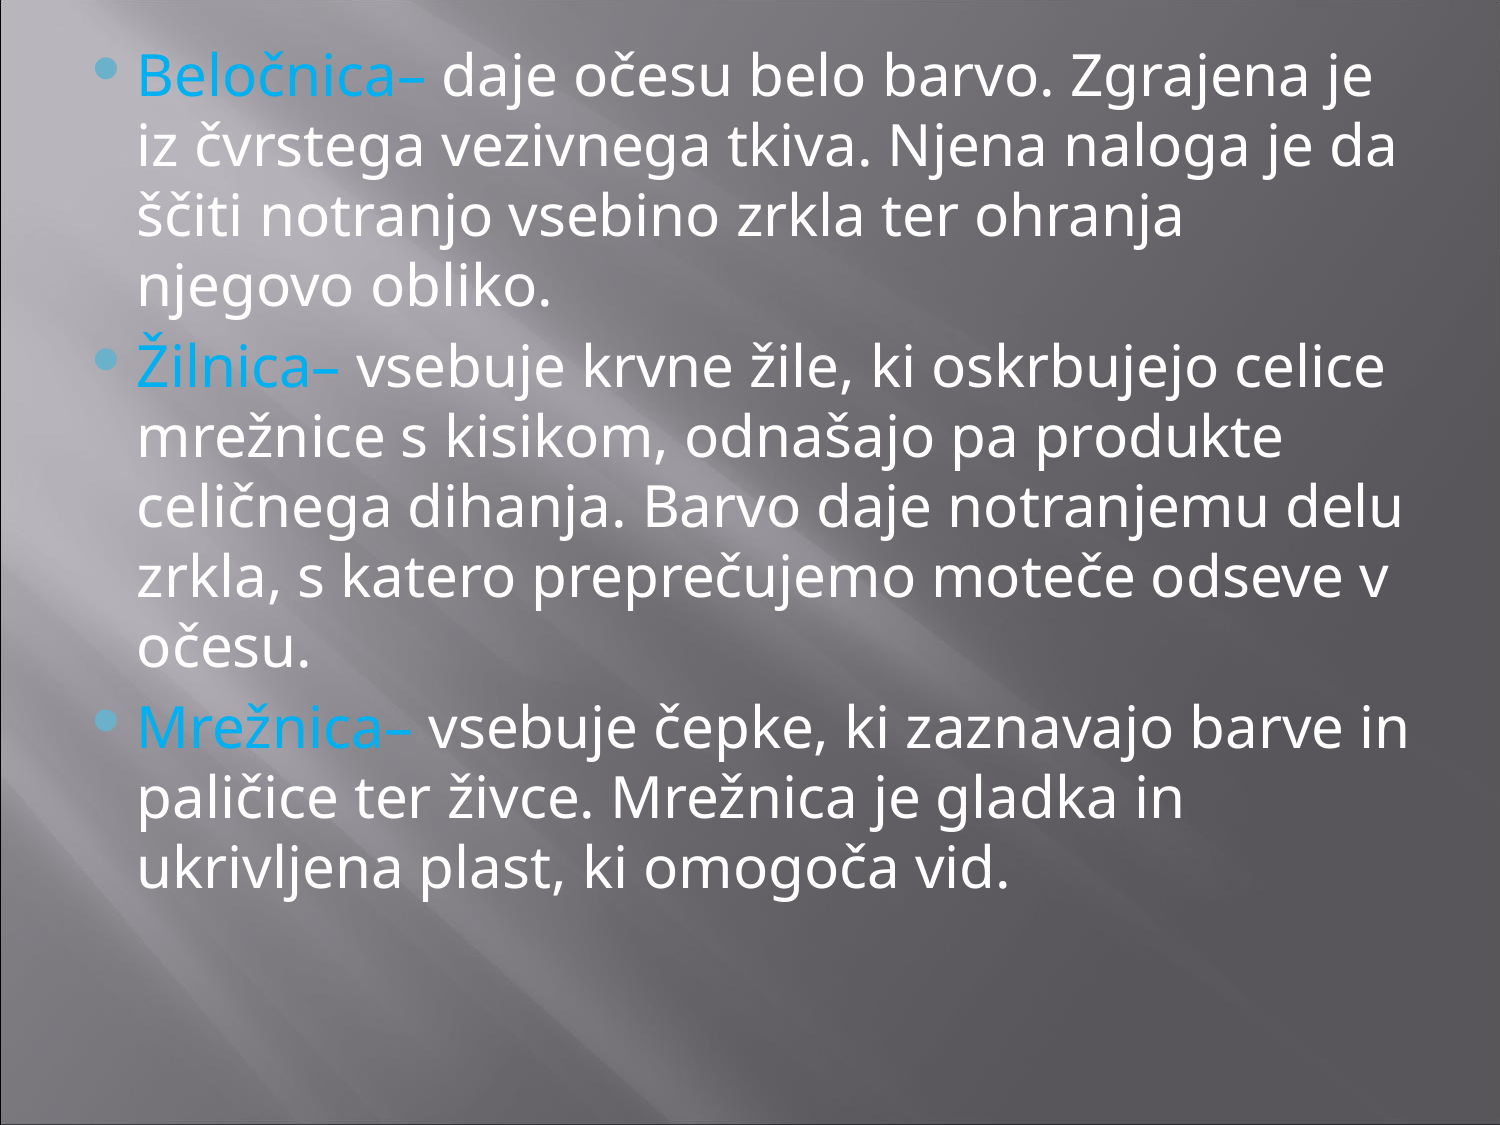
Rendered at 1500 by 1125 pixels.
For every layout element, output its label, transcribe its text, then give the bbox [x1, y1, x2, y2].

list Beločnica– daje očesu belo barvo. Zgrajena je iz čvrstega vezivnega tkiva. Njena naloga je da ščiti notranjo vsebino zrkla ter ohranja njegovo obliko. Žilnica– vsebuje krvne žile, ki oskrbujejo celice mrežnice s kisikom, odnašajo pa produkte celičnega dihanja. Barvo daje notranjemu delu zrkla, s katero preprečujemo moteče odseve v očesu. Mrežnica– vsebuje čepke, ki zaznavajo barve in paličice ter živce. Mrežnica je gladka in ukrivljena plast, ki omogoča vid. [76, 31, 1427, 1069]
picture [0, 0, 1500, 1125]
